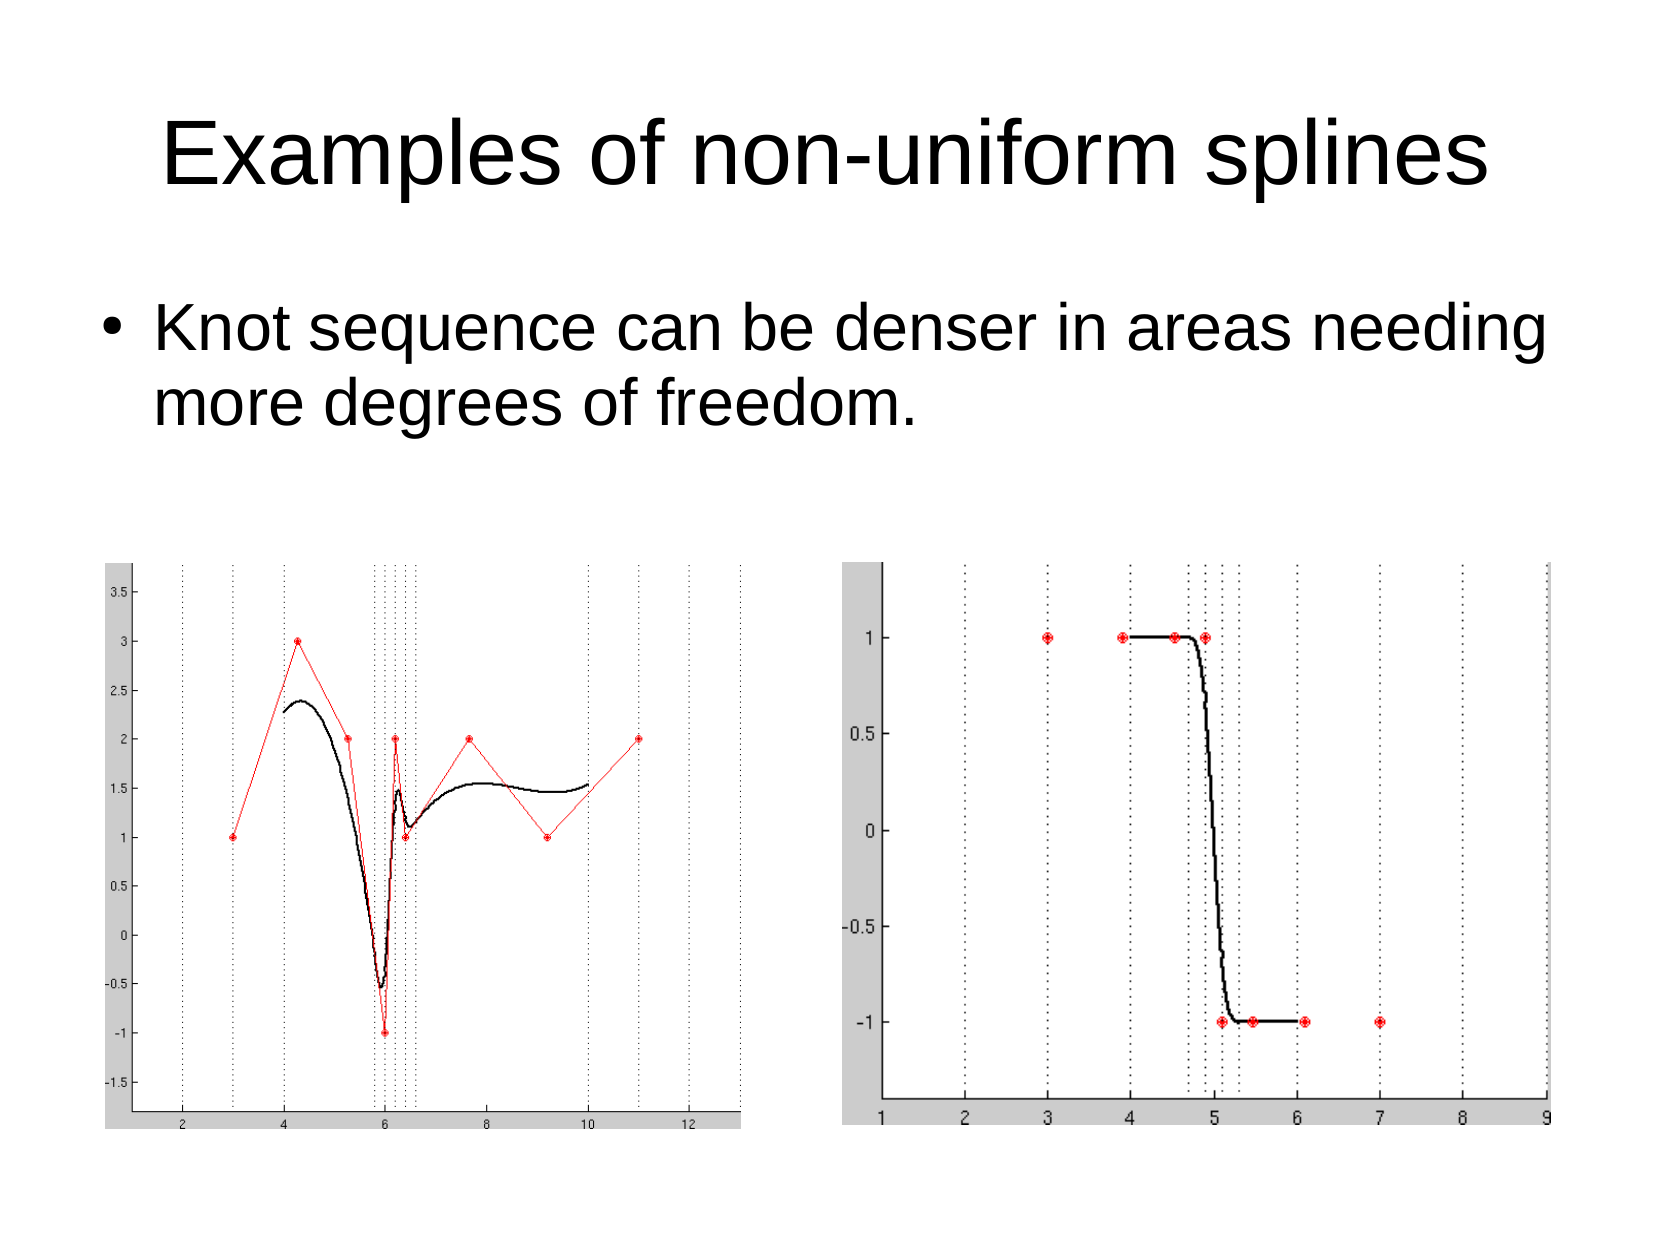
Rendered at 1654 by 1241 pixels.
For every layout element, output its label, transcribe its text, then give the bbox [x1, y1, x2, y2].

picture [105, 563, 741, 1130]
title Examples of non-uniform splines [82, 49, 1571, 257]
picture [842, 562, 1551, 1126]
list Knot sequence can be denser in areas needing more degrees of freedom. [82, 290, 1571, 1109]
